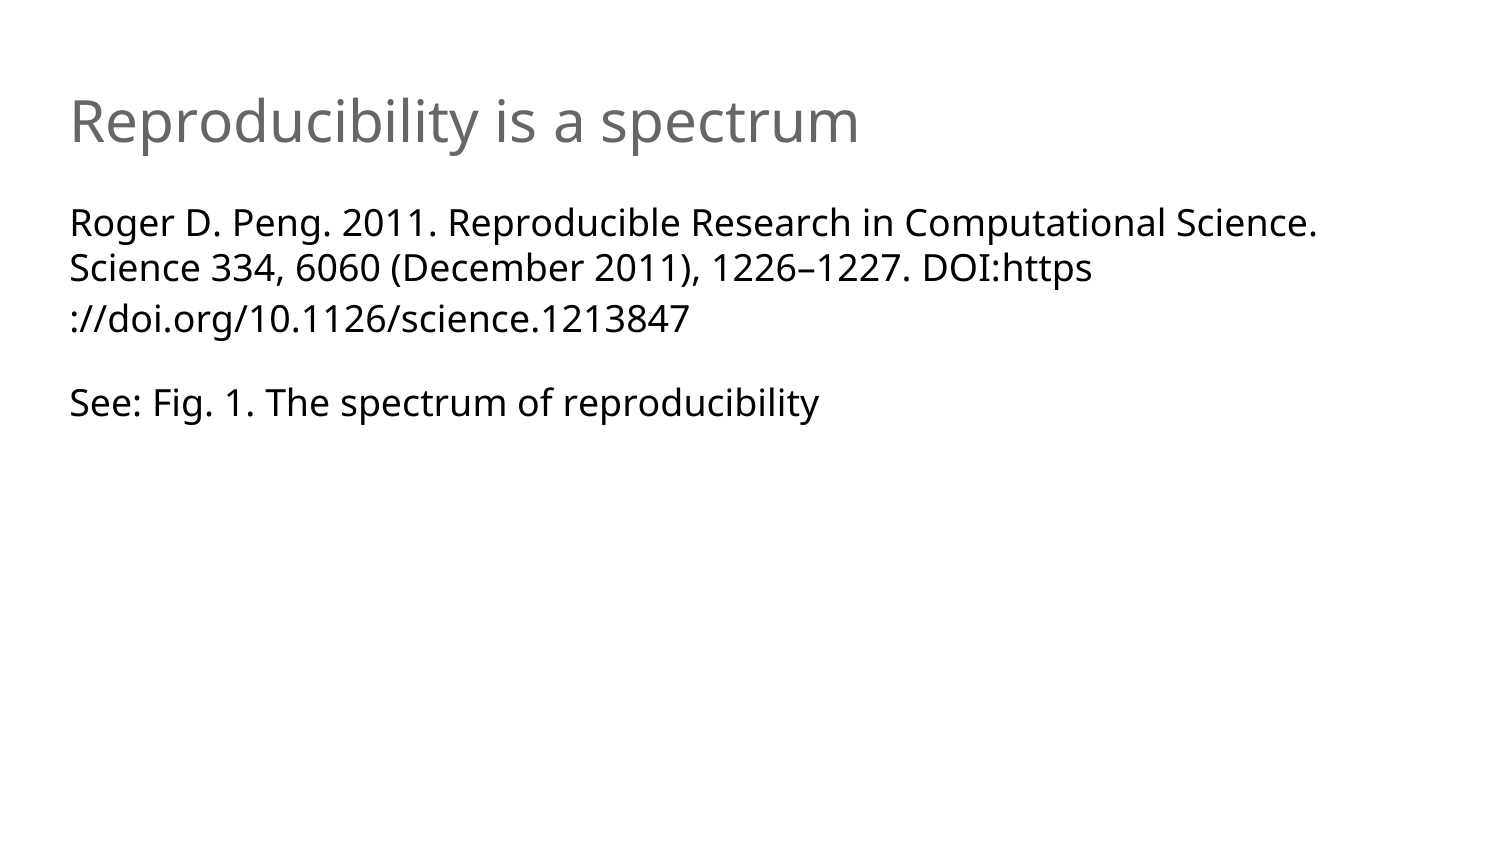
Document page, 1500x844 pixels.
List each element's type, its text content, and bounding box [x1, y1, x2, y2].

text_box Reproducibility is a spectrum [54, 68, 1359, 191]
text_box Roger D. Peng. 2011. Reproducible Research in Computational Science. Science 334, 6060 (December 2011), 1226–1227. DOI:https://doi.org/10.1126/science.1213847 See: Fig. 1. The spectrum of reproducibility [54, 191, 1359, 432]
